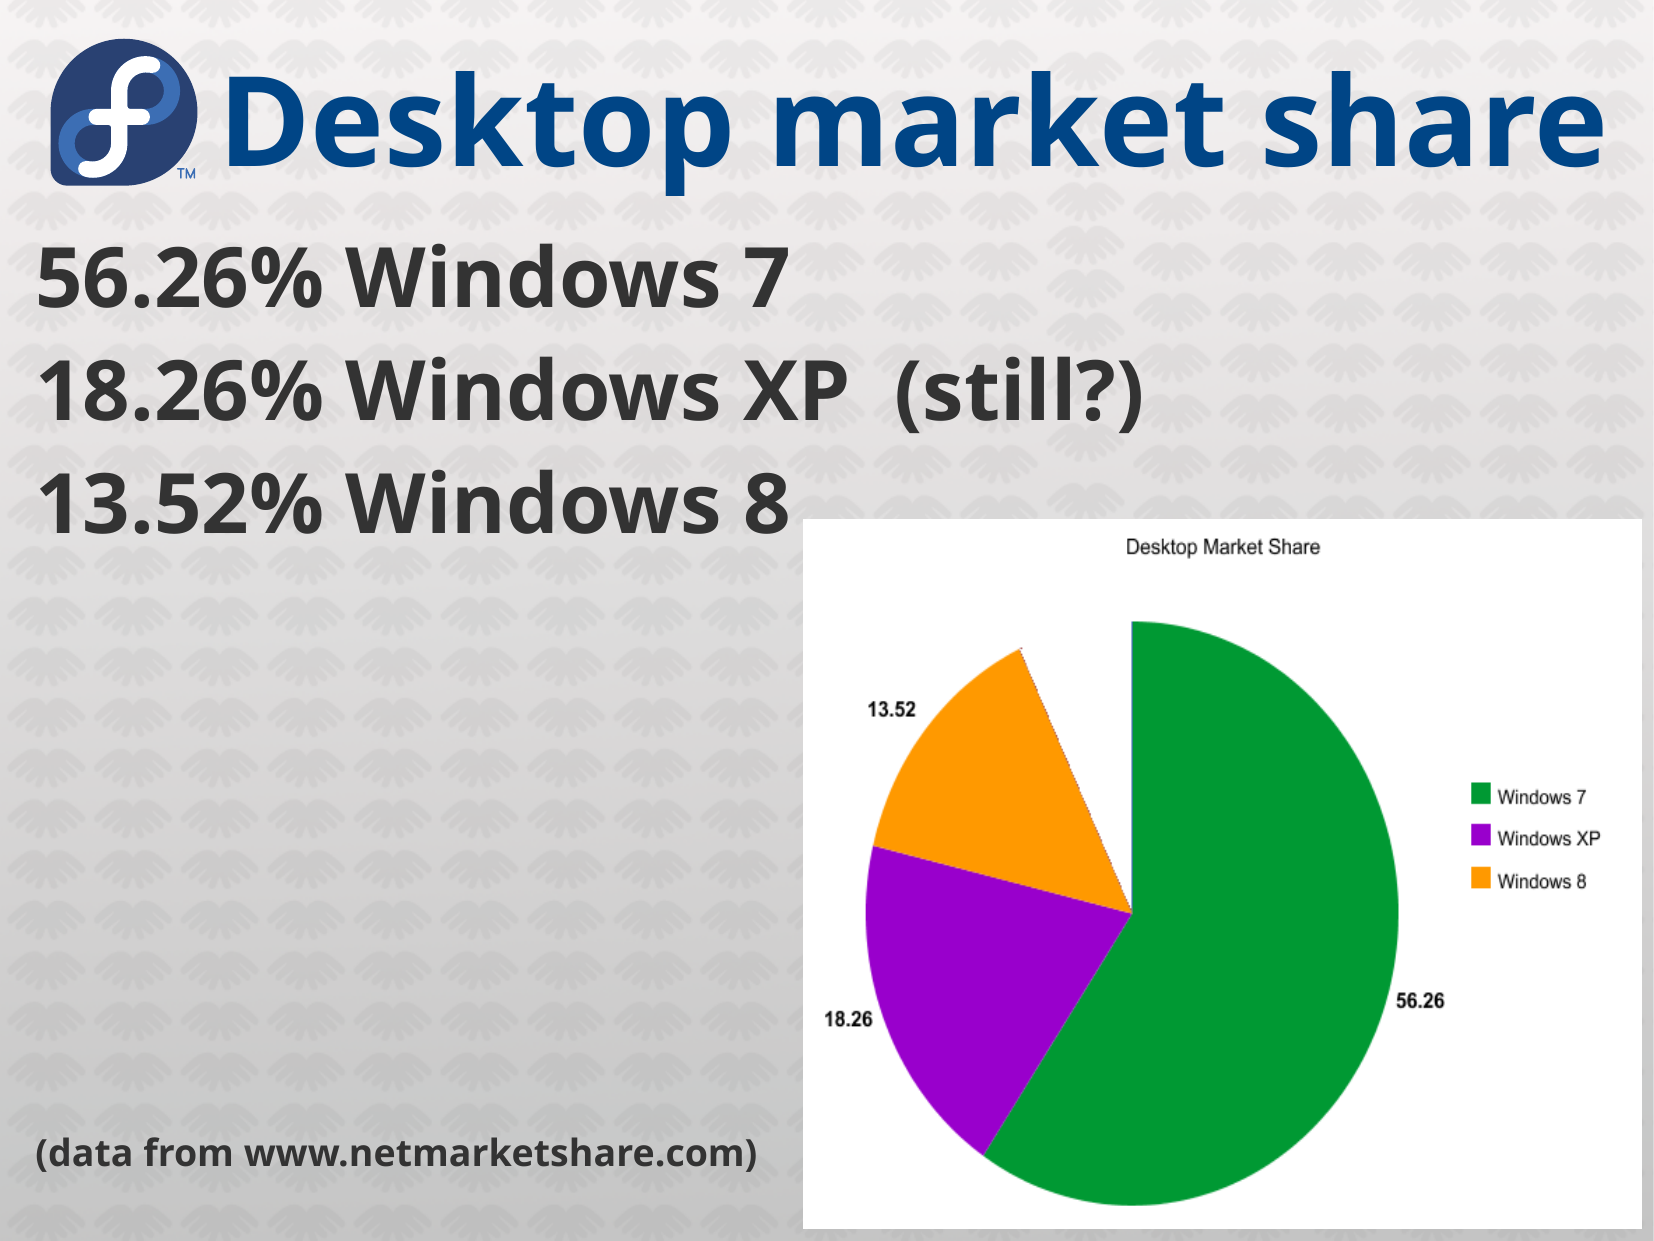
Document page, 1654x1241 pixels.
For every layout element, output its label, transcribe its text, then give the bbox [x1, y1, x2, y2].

text_box 56.26% Windows 7 18.26% Windows XP (still?) 13.52% Windows 8 (data from www.netmarketshare.com) [35, 225, 1619, 1170]
picture [0, 0, 1654, 1241]
title Desktop market share [272, 0, 1654, 264]
